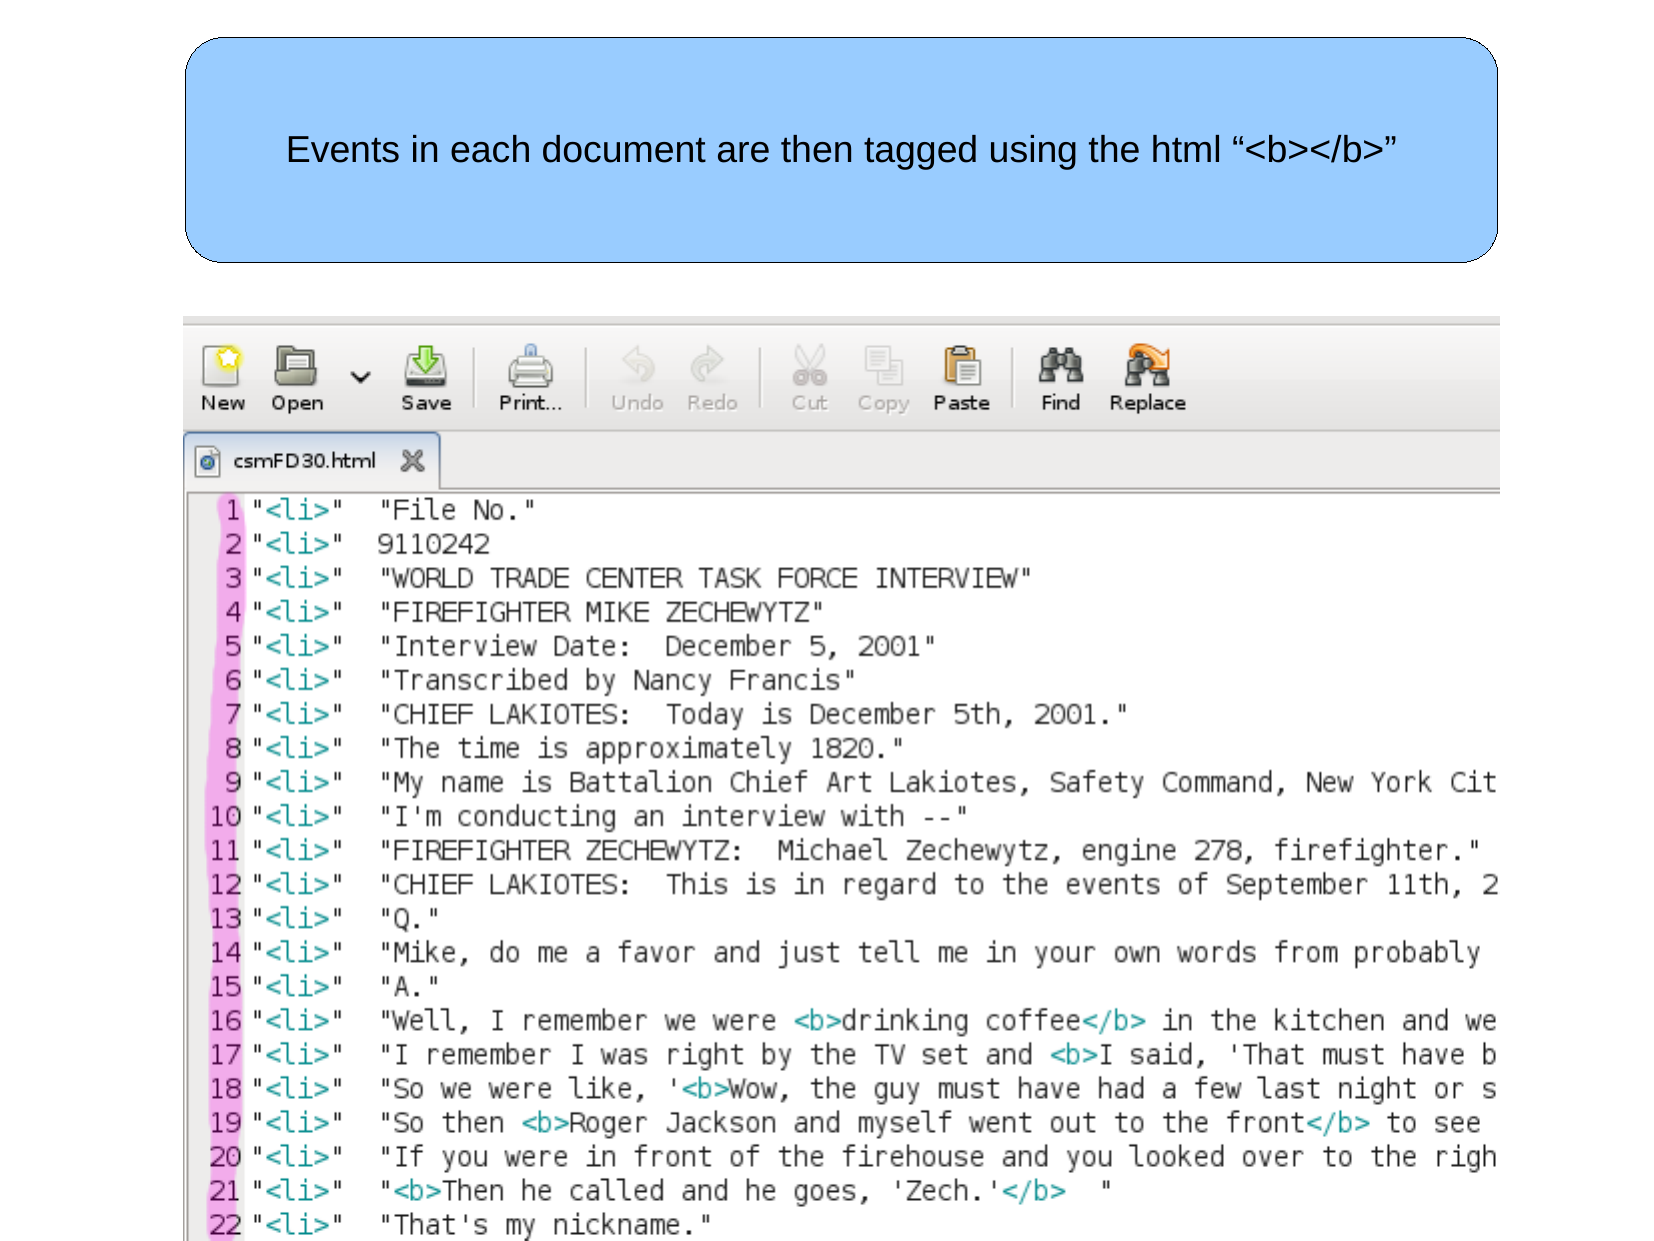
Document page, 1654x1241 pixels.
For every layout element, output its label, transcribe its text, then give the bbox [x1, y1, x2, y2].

text_box Events in each document are then tagged using the html “<b></b>” [185, 37, 1498, 263]
picture [183, 316, 1500, 1241]
